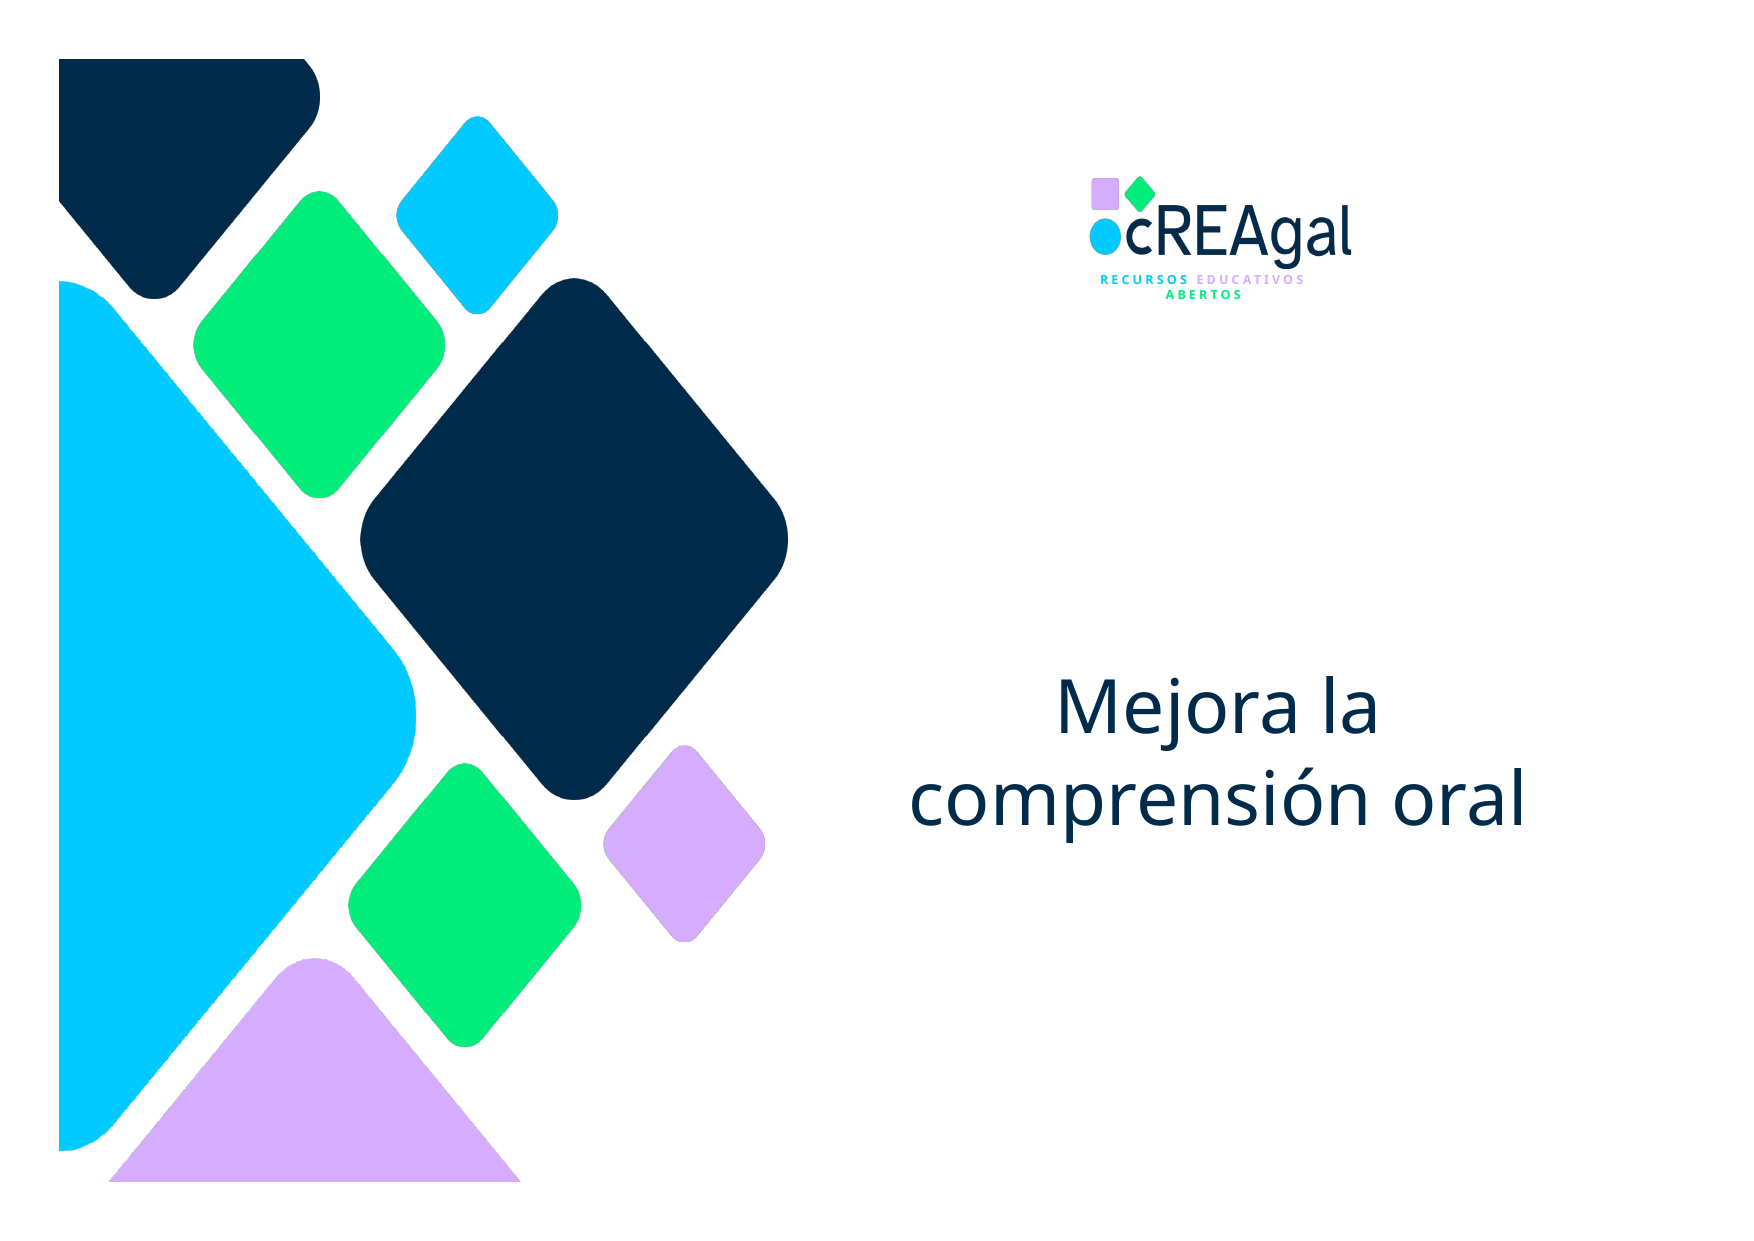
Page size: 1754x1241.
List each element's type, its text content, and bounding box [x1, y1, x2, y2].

picture [59, 59, 788, 1182]
picture [1089, 176, 1352, 269]
list Mejora la comprensión oral [856, 590, 1581, 914]
picture [481, 116, 558, 208]
